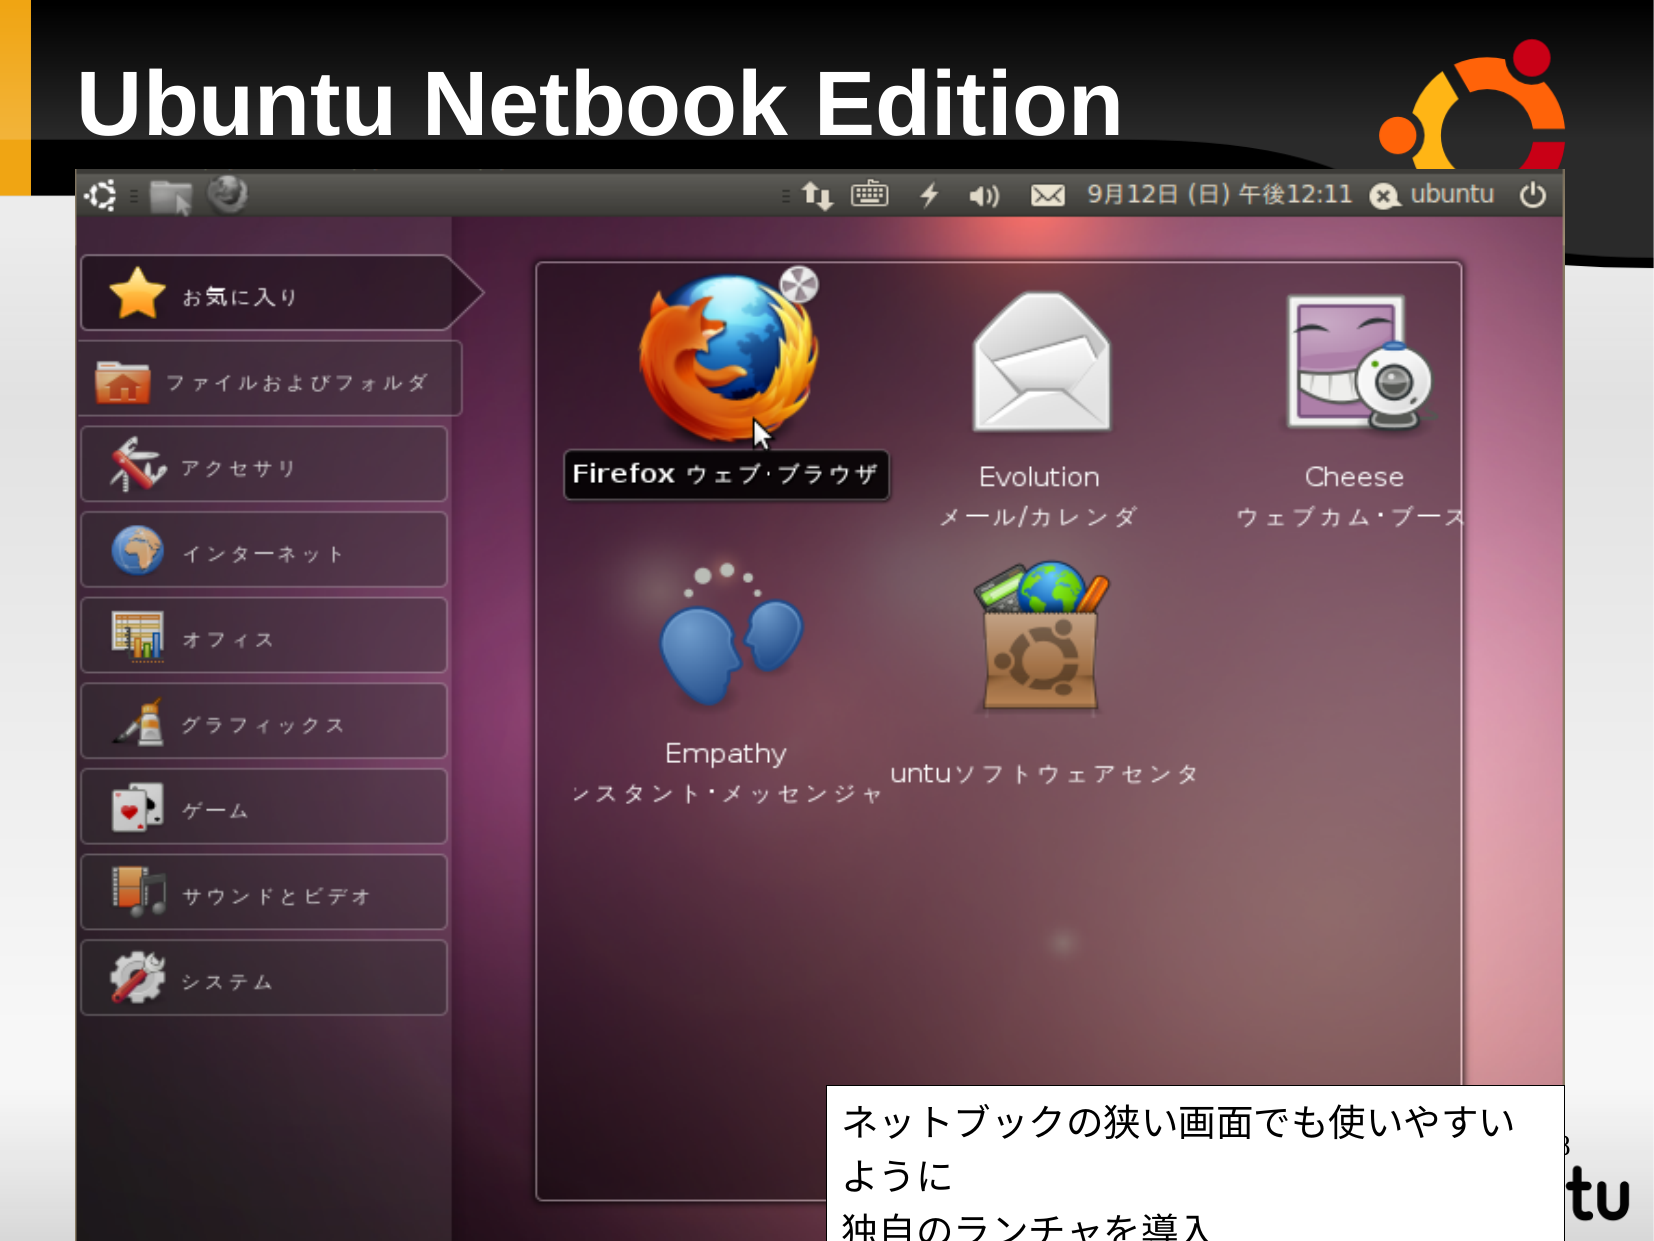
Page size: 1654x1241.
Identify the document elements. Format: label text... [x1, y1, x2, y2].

text_box ネットブックの狭い画面でも使いやすいように 独自のランチャを導入 [826, 1085, 1565, 1182]
title Ubuntu Netbook Edition [76, 7, 1565, 169]
picture [0, 0, 1654, 1241]
